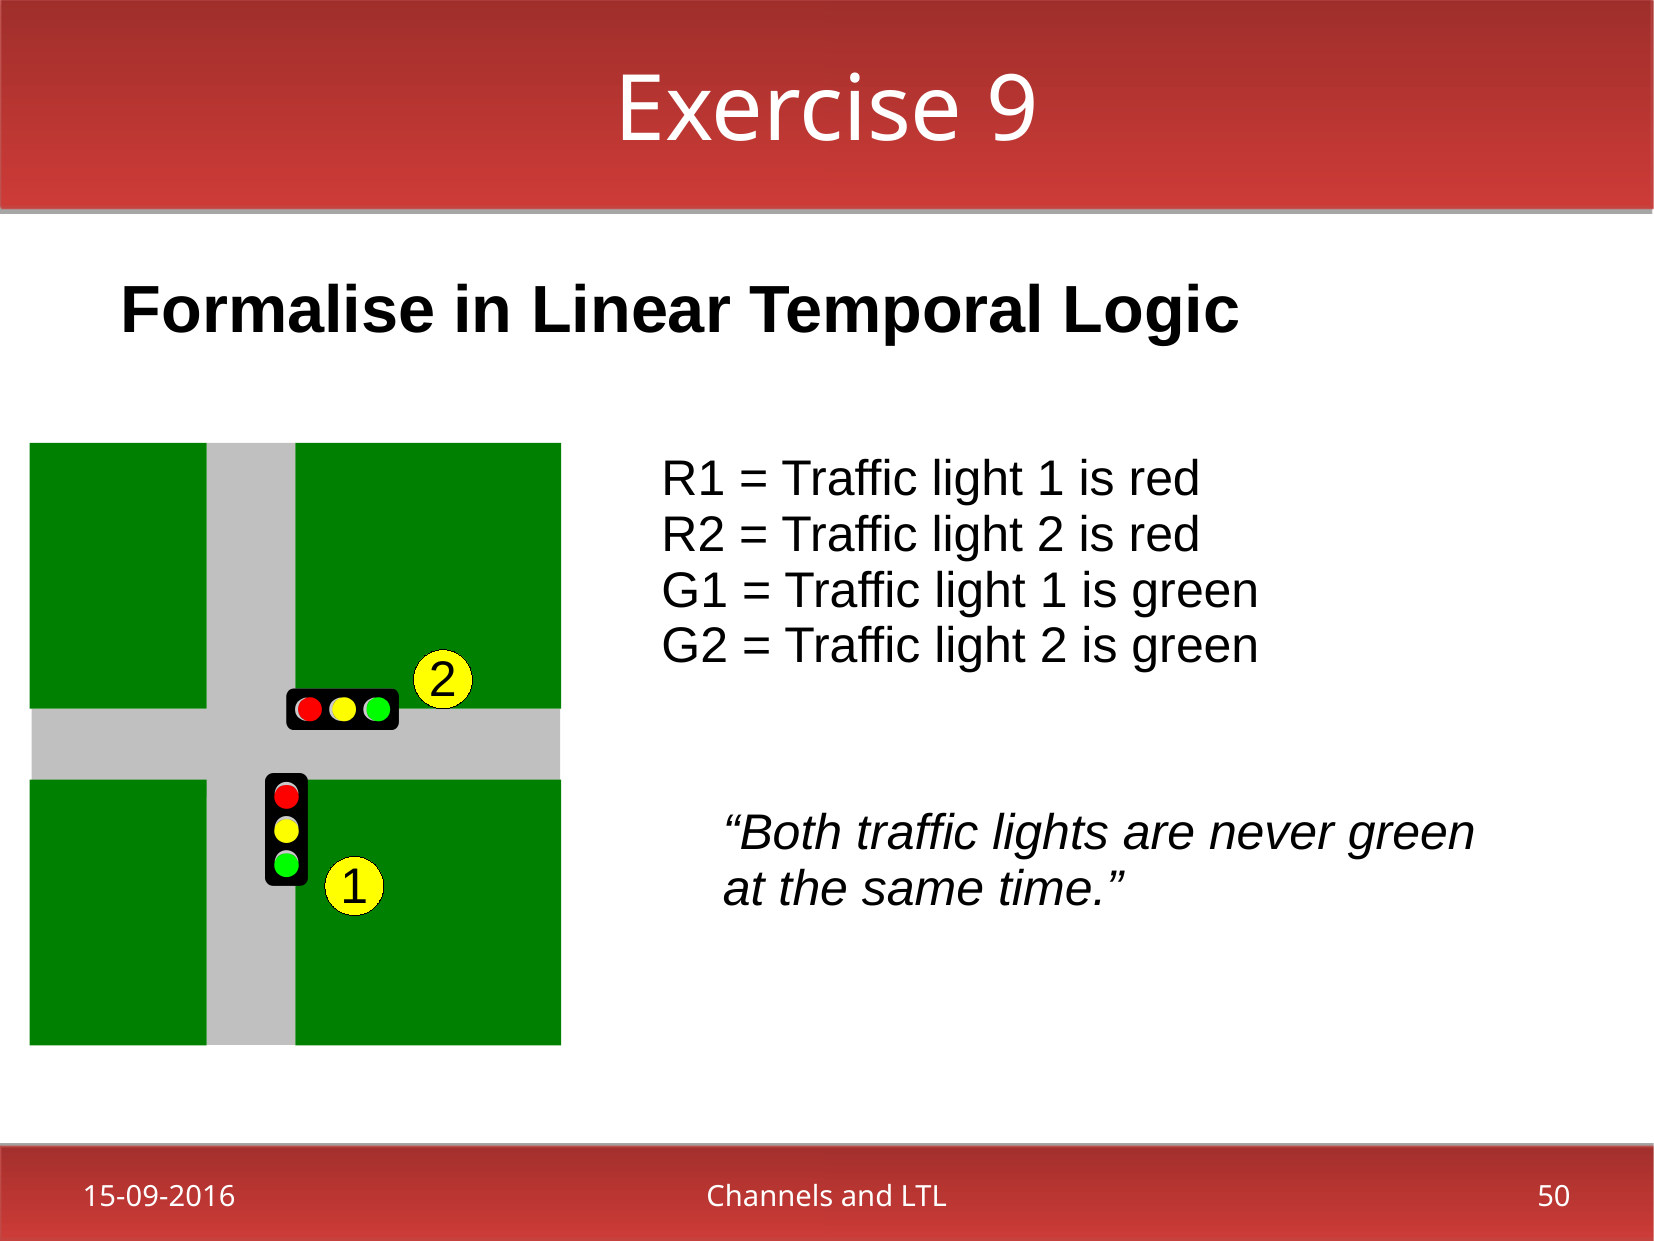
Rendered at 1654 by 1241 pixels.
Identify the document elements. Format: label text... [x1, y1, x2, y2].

text_box R1 = Traffic light 1 is red R2 = Traffic light 2 is red G1 = Traffic light 1 is green G2 = Traffic light 2 is green [646, 442, 1275, 681]
picture [286, 688, 399, 730]
text_box [29, 442, 562, 1046]
text_box 2 [413, 649, 473, 709]
text_box 1 [324, 856, 384, 916]
text_box “Both traffic lights are never green at the same time.” [708, 797, 1506, 924]
text_box Formalise in Linear Temporal Logic [105, 264, 1259, 355]
title Exercise 9 [59, 31, 1595, 178]
picture [0, 1143, 1654, 1241]
picture [265, 773, 308, 886]
picture [0, 0, 1654, 214]
